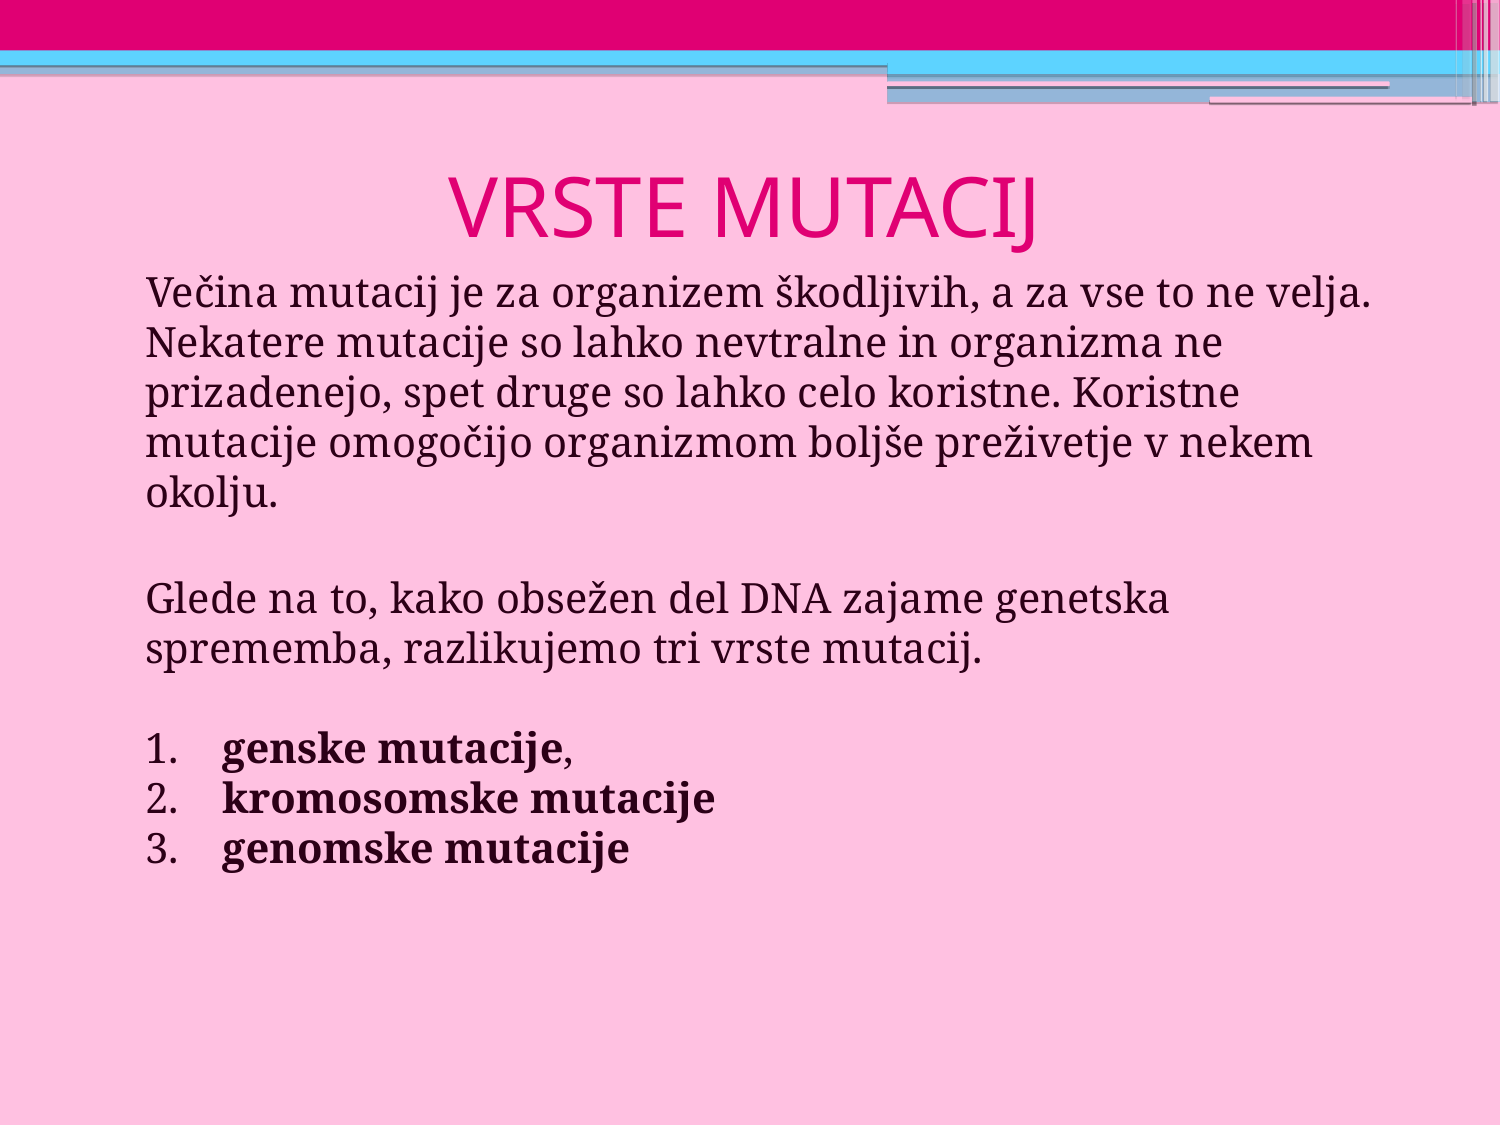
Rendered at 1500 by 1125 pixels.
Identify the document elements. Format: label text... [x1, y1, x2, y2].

title VRSTE MUTACIJ [70, 117, 1421, 257]
list Večina mutacij je za organizem škodljivih, a za vse to ne velja. Nekatere mutacije so lahko nevtralne in organizma ne prizadenejo, spet druge so lahko celo koristne. Koristne mutacije omogočijo organizmom boljše preživetje v nekem okolju. Glede na to, kako obsežen del DNA zajame genetska sprememba, razlikujemo tri vrste mutacij. 1. genske mutacije, 2. kromosomske mutacije 3. genomske mutacije [70, 257, 1421, 1079]
